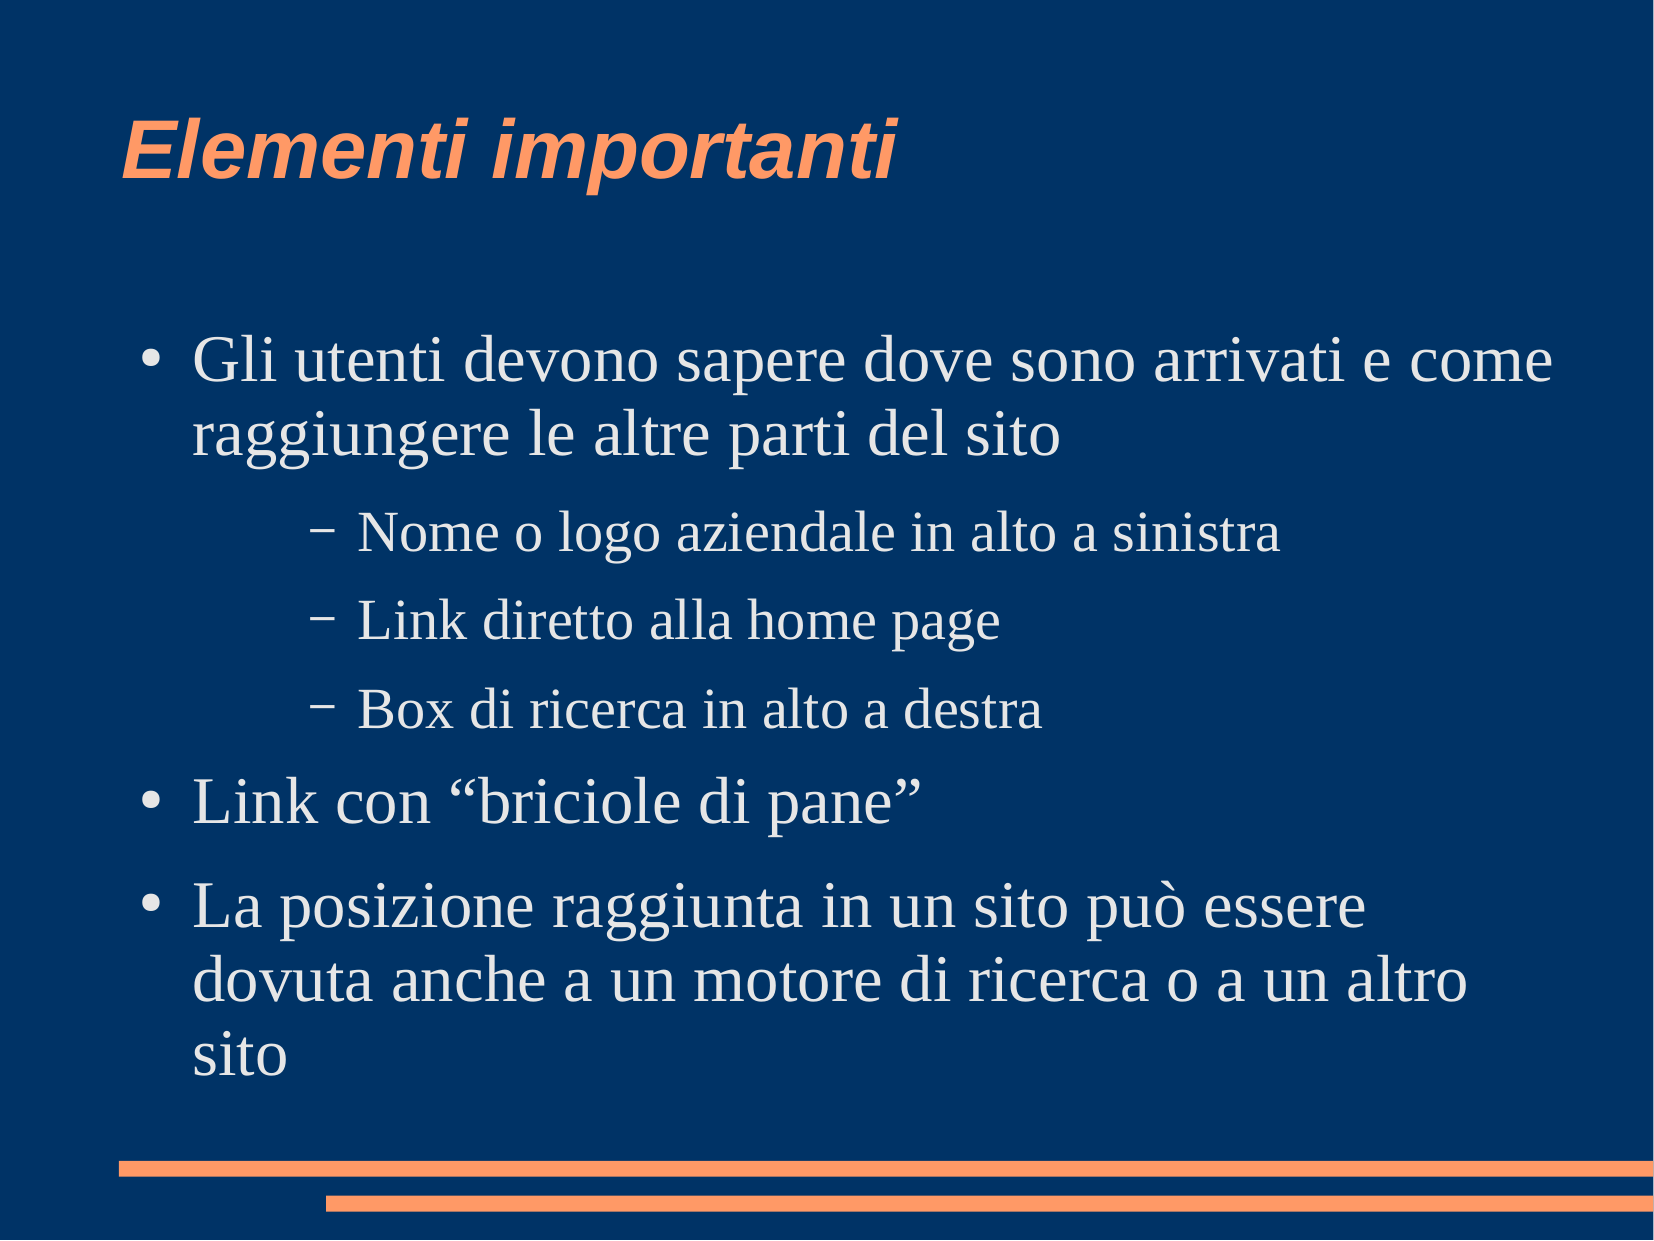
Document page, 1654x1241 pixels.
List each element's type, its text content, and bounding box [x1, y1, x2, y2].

list Gli utenti devono sapere dove sono arrivati e come raggiungere le altre parti del sito Nome o logo aziendale in alto a sinistra Link diretto alla home page Box di ricerca in alto a destra Link con “briciole di pane” La posizione raggiunta in un sito può essere dovuta anche a un motore di ricerca o a un altro sito [121, 322, 1561, 1118]
title Elementi importanti [121, 53, 1534, 246]
